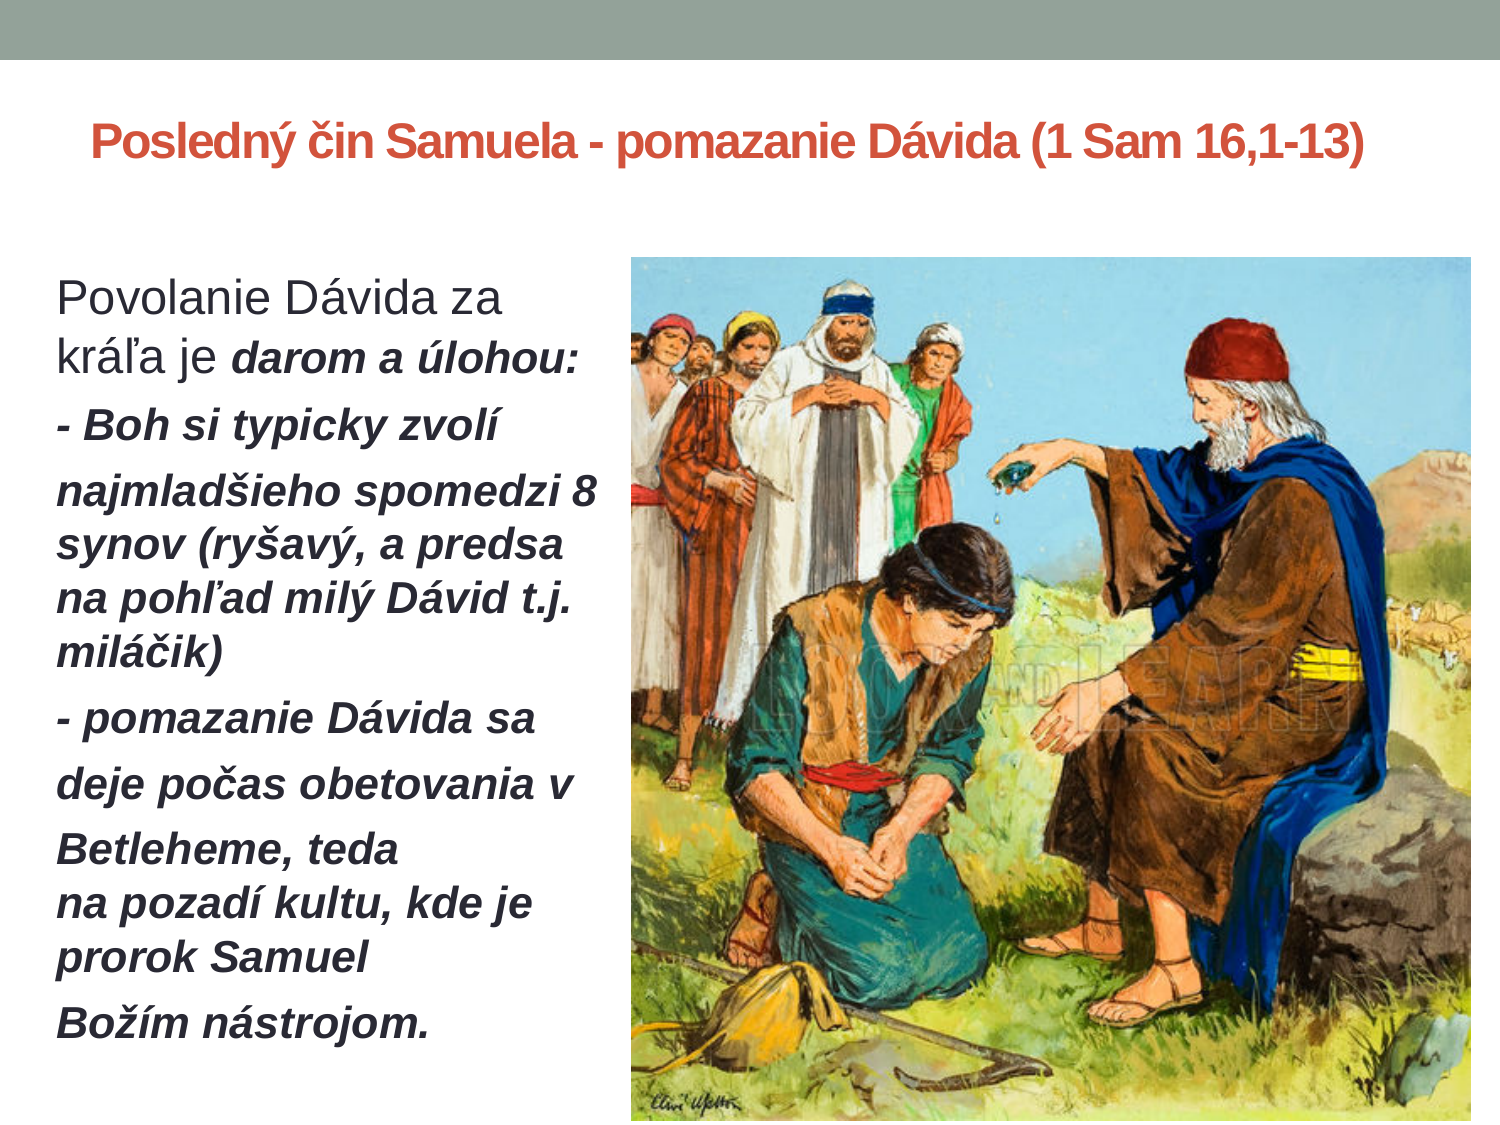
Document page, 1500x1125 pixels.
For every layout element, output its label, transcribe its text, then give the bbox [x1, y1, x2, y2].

picture [631, 257, 1471, 1121]
list Povolanie Dávida za kráľa je darom a úlohou: - Boh si typicky zvolí najmladšieho spomedzi 8 synov (ryšavý, a predsa na pohľad milý Dávid t.j. miláčik) - pomazanie Dávida sa deje počas obetovania v Betleheme, teda na pozadí kultu, kde je prorok Samuel Božím nástrojom. [41, 257, 631, 1063]
title Posledný čin Samuela - pomazanie Dávida (1 Sam 16,1-13) [75, 87, 1426, 251]
